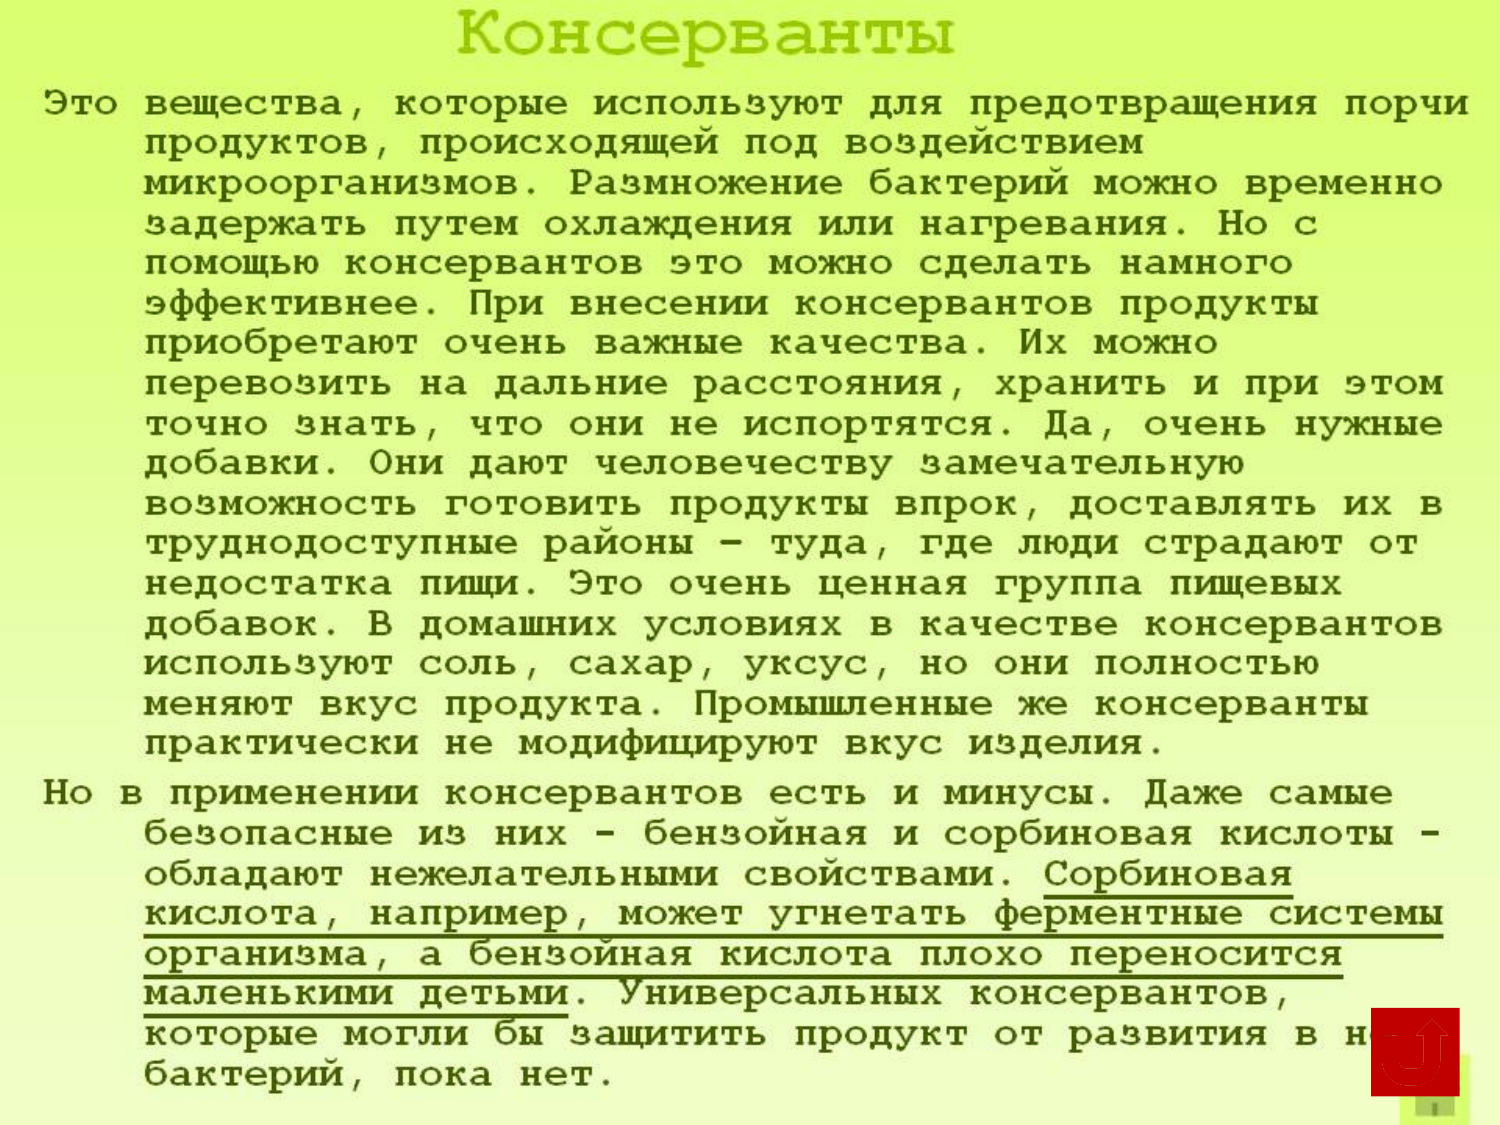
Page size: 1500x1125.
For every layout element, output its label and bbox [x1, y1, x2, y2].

text_box [1371, 1007, 1460, 1097]
picture [0, 0, 1500, 1125]
